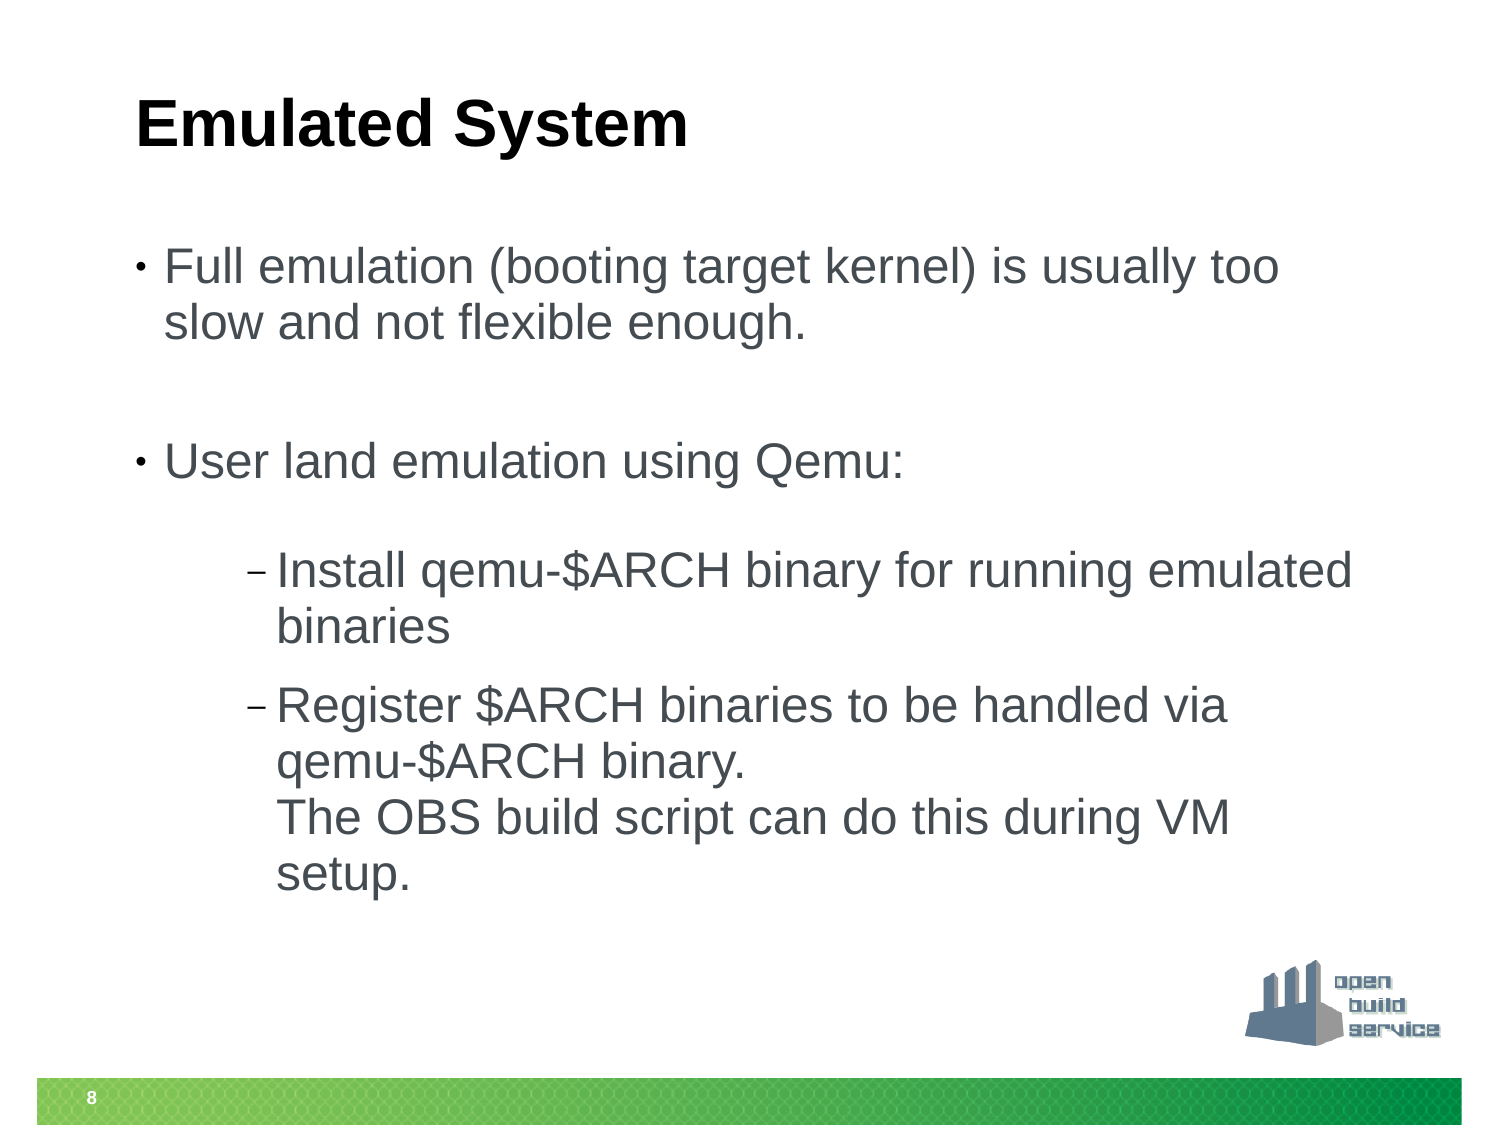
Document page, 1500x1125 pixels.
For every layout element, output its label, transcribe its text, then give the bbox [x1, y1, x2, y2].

title Emulated System [135, 41, 1372, 204]
picture [37, 1078, 1462, 1125]
list Full emulation (booting target kernel) is usually too slow and not flexible enough. User land emulation using Qemu: Install qemu-$ARCH binary for running emulated binaries Register $ARCH binaries to be handled via qemu-$ARCH binary. The OBS build script can do this during VM setup. [135, 238, 1372, 982]
picture [1245, 960, 1441, 1046]
